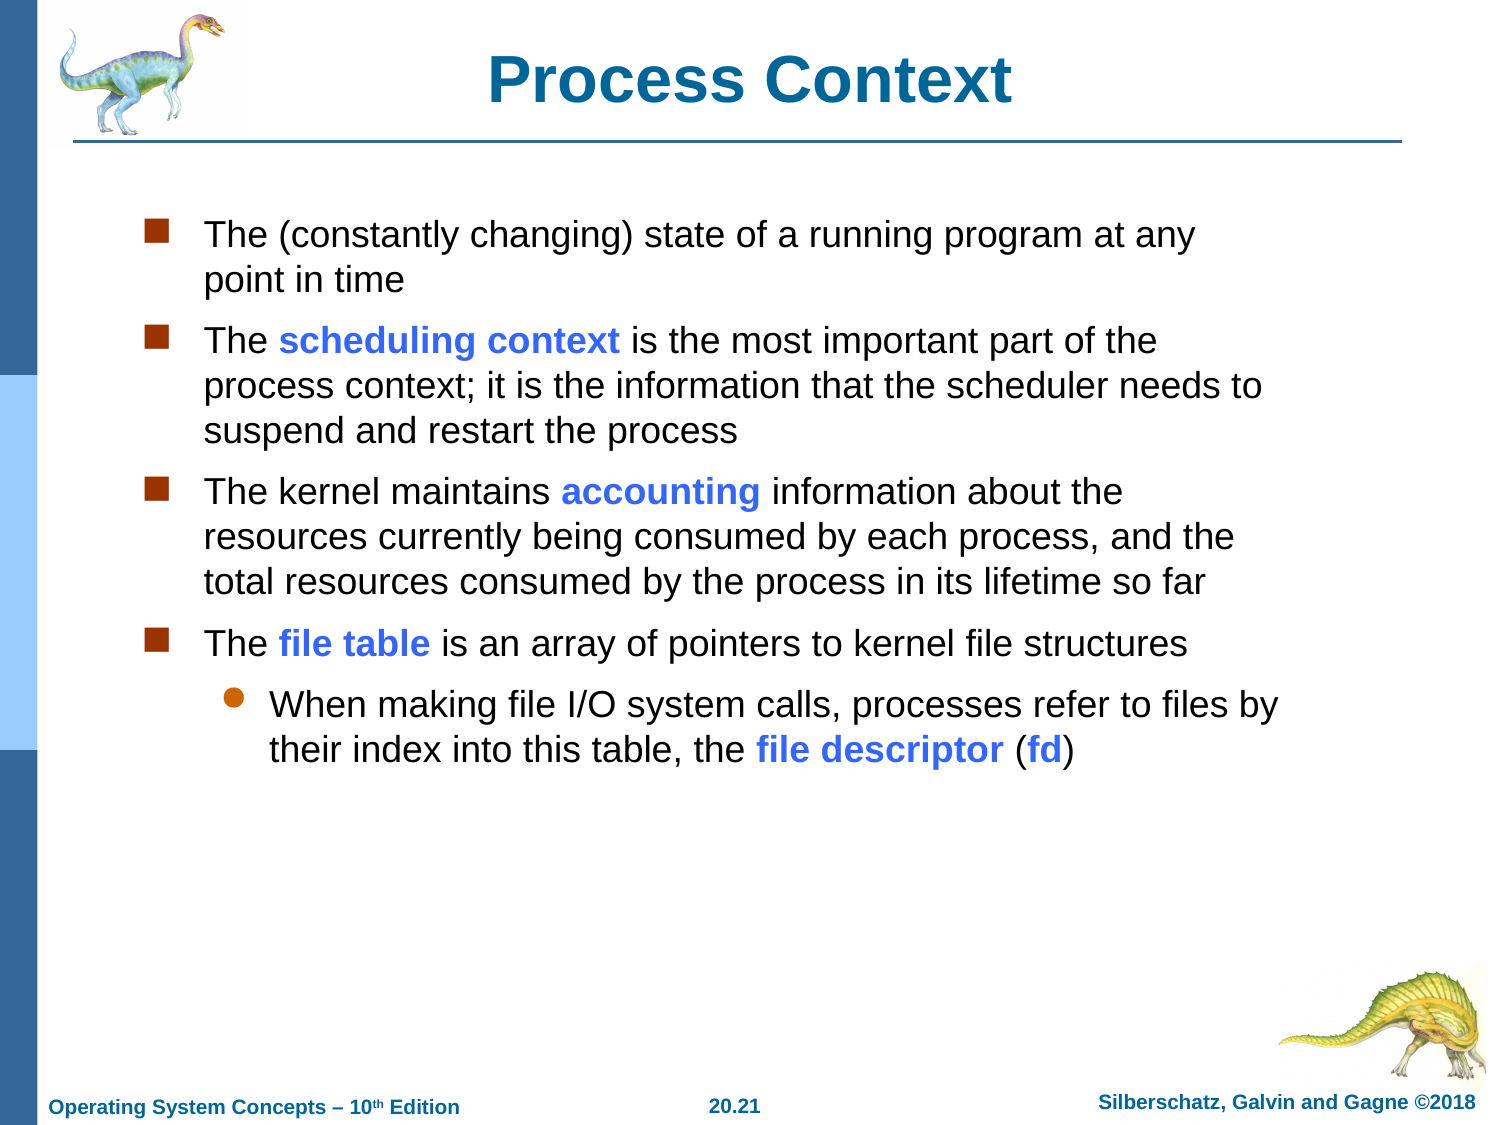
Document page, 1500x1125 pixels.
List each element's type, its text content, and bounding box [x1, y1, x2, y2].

title Process Context [75, 28, 1426, 124]
picture [1415, 1094, 1423, 1099]
list The (constantly changing) state of a running program at any point in time The scheduling context is the most important part of the process context; it is the information that the scheduler needs to suspend and restart the process The kernel maintains accounting information about the resources currently being consumed by each process, and the total resources consumed by the process in its lifetime so far The file table is an array of pointers to kernel file structures When making file I/O system calls, processes refer to files by their index into this table, the file descriptor (fd) [132, 202, 1298, 1002]
picture [46, 0, 243, 149]
picture [1275, 959, 1486, 1090]
